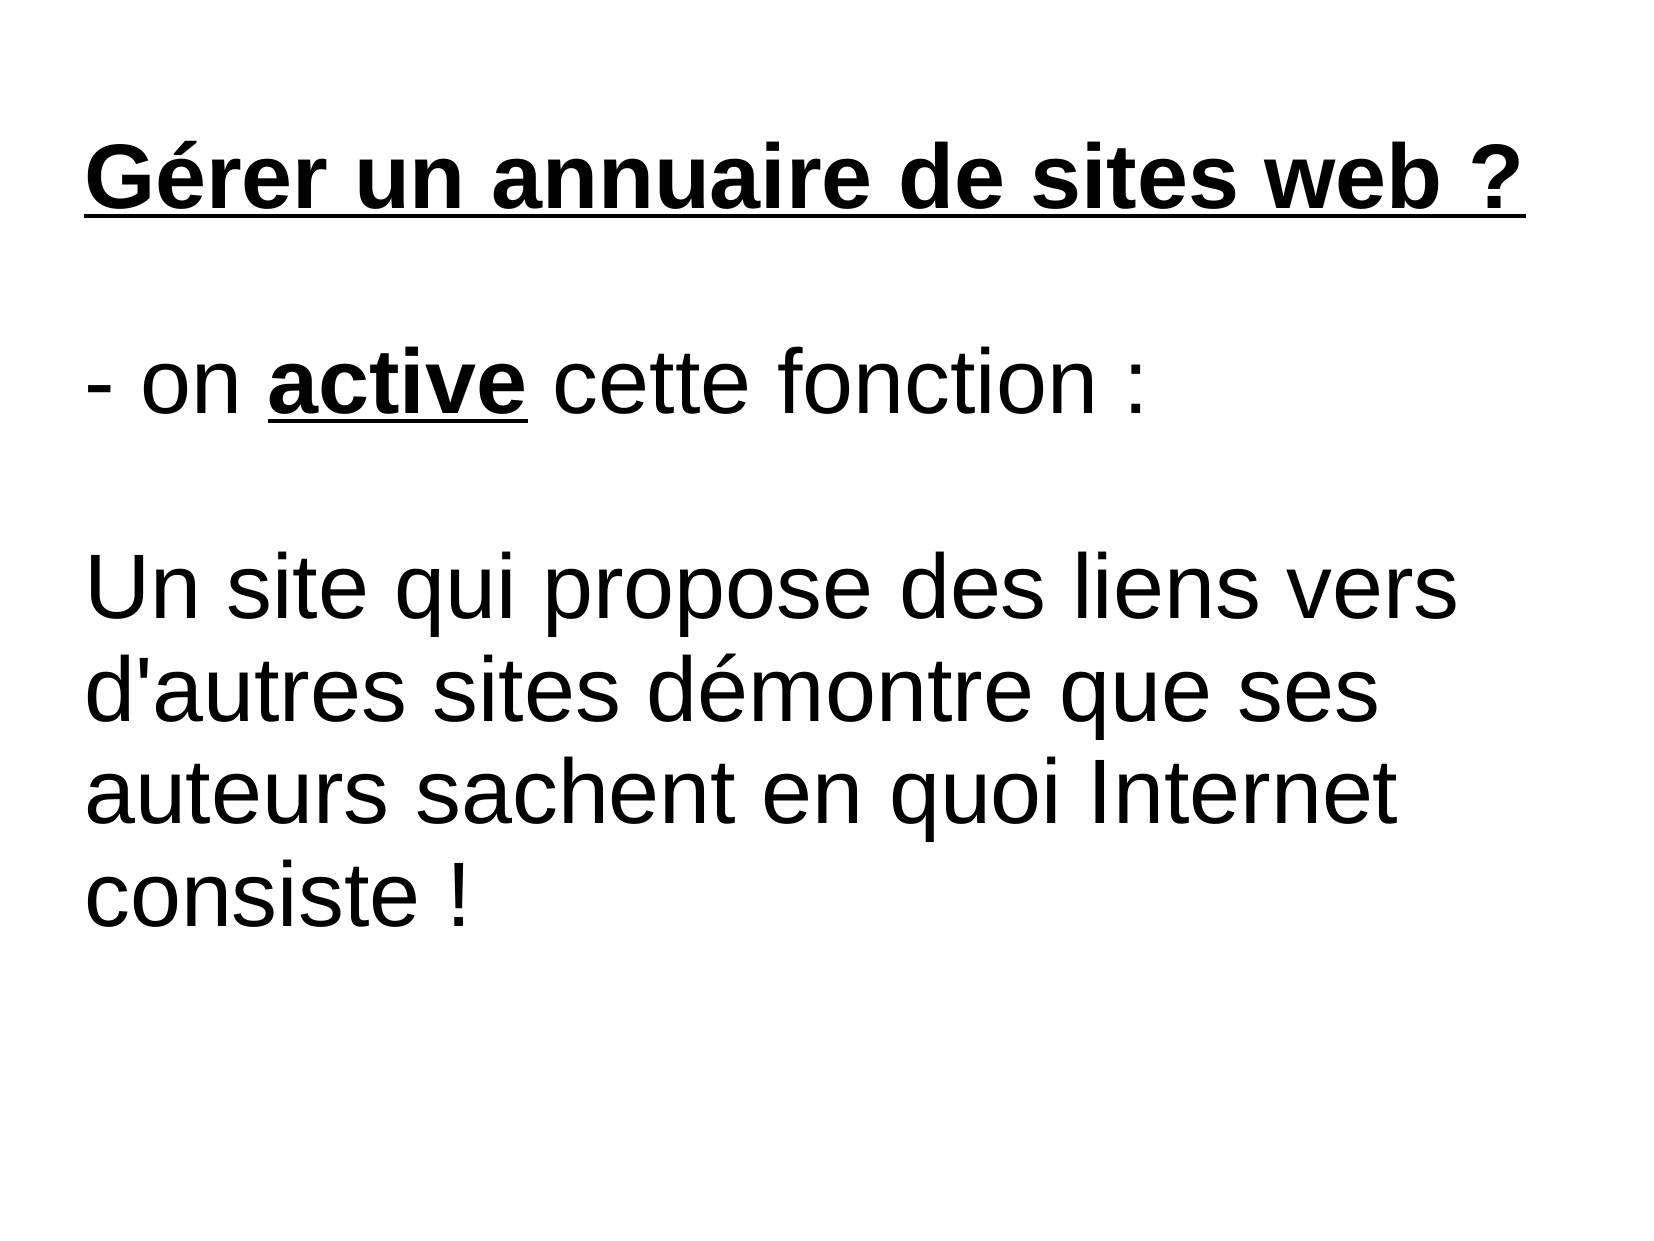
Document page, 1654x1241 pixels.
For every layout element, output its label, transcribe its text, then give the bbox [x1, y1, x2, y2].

text_box Gérer un annuaire de sites web ? - on active cette fonction : Un site qui propose des liens vers d'autres sites démontre que ses auteurs sachent en quoi Internet consiste ! [69, 118, 1595, 954]
